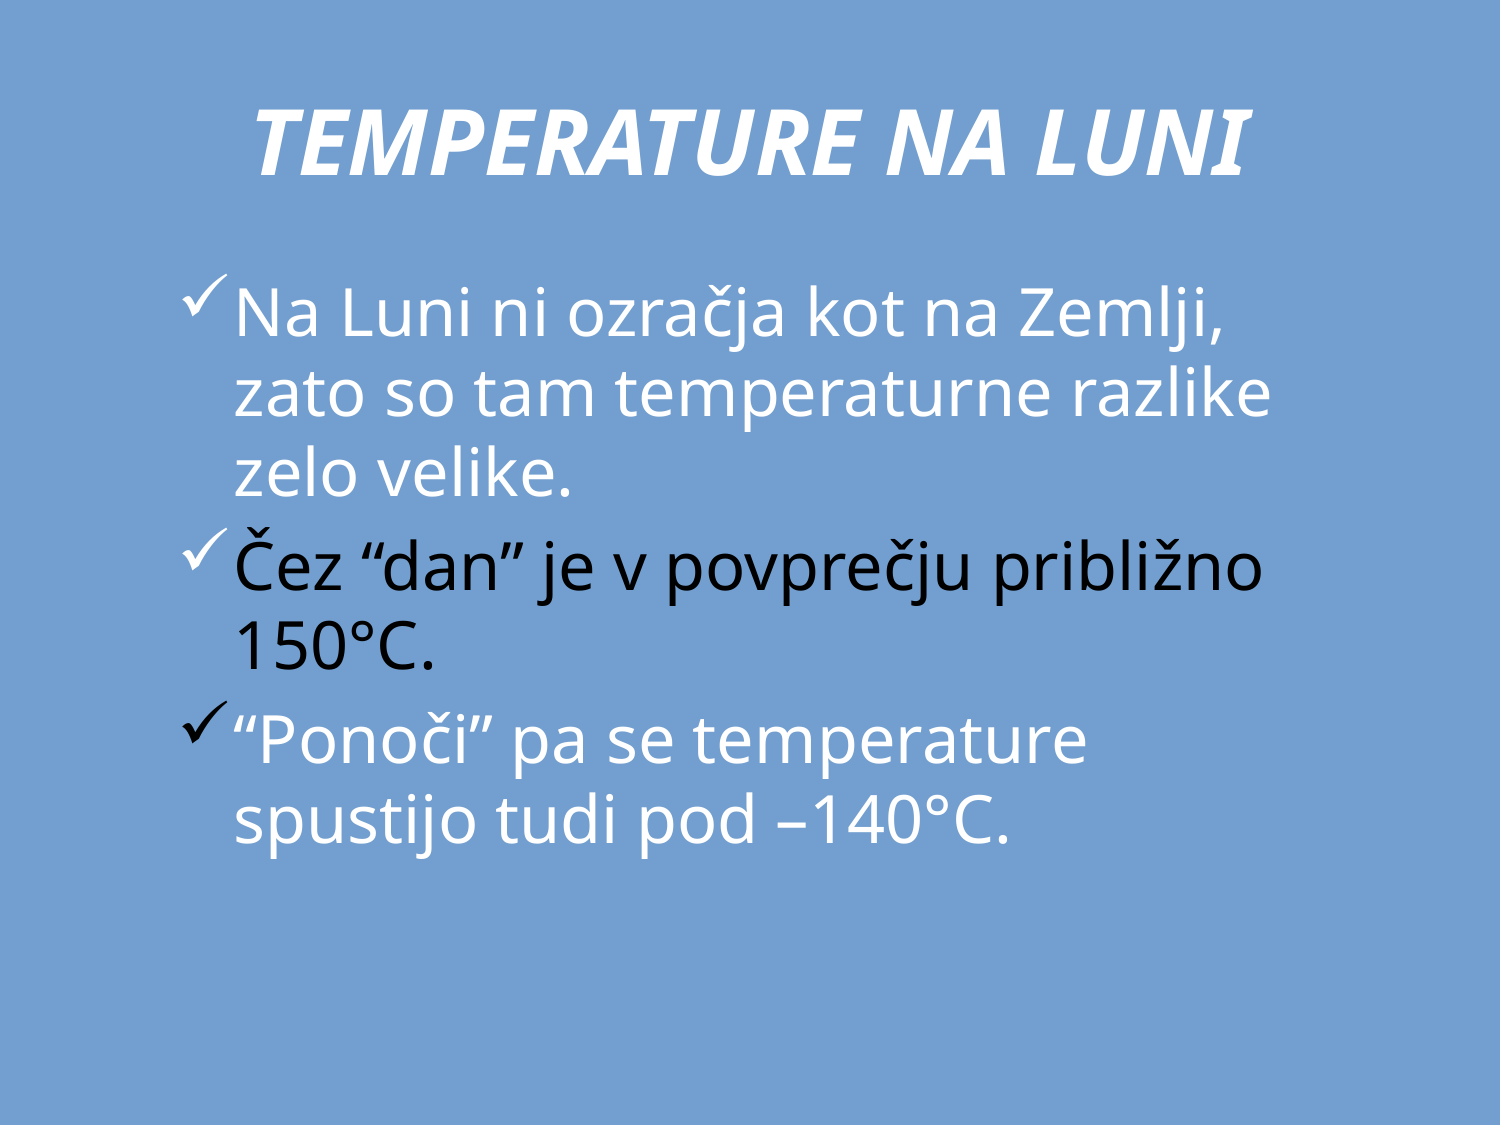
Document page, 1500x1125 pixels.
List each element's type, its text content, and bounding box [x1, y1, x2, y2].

list Na Luni ni ozračja kot na Zemlji, zato so tam temperaturne razlike zelo velike. Čez “dan” je v povprečju približno 150°C. “Ponoči” pa se temperature spustijo tudi pod –140°C. [162, 262, 1325, 1005]
title TEMPERATURE NA LUNI [75, 45, 1425, 233]
